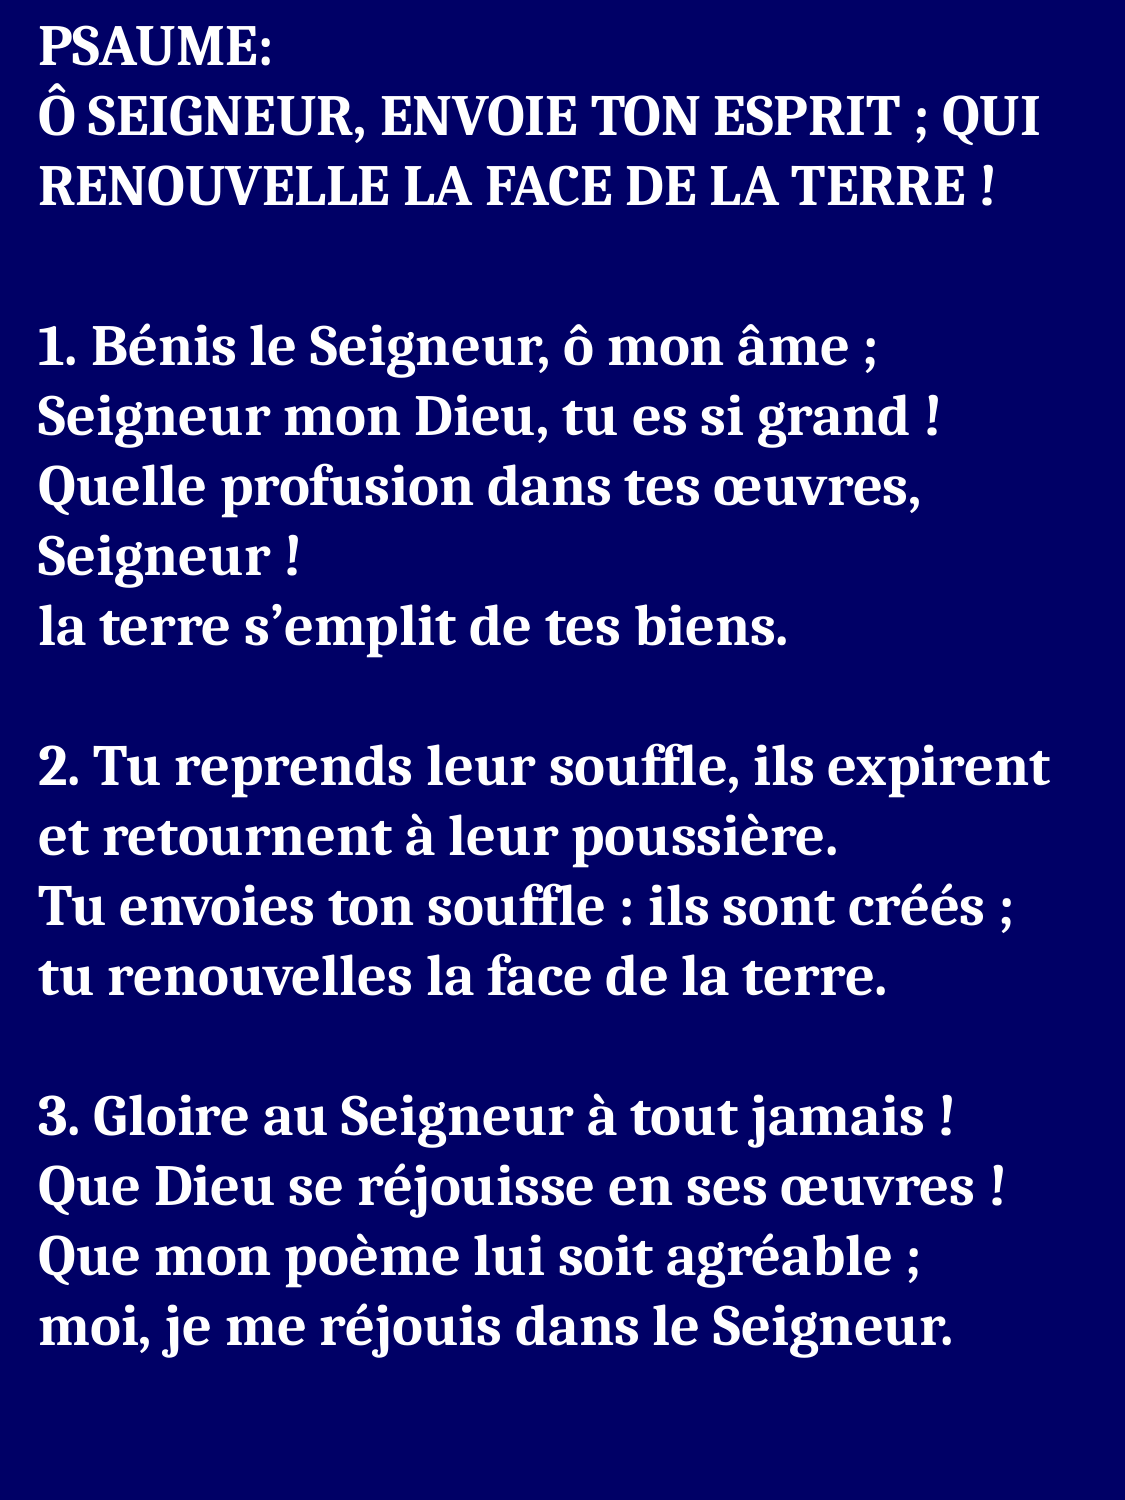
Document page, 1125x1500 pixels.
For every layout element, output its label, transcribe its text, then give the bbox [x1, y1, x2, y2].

text_box PSAUME: Ô SEIGNEUR, ENVOIE TON ESPRIT ; QUI RENOUVELLE LA FACE DE LA TERRE ! 1. Bénis le Seigneur, ô mon âme ; Seigneur mon Dieu, tu es si grand ! Quelle profusion dans tes œuvres, Seigneur ! la terre s’emplit de tes biens. 2. Tu reprends leur souffle, ils expirent et retournent à leur poussière. Tu envoies ton souffle : ils sont créés ; tu renouvelles la face de la terre. 3. Gloire au Seigneur à tout jamais ! Que Dieu se réjouisse en ses œuvres ! Que mon poème lui soit agréable ; moi, je me réjouis dans le Seigneur. [23, 0, 1111, 1500]
